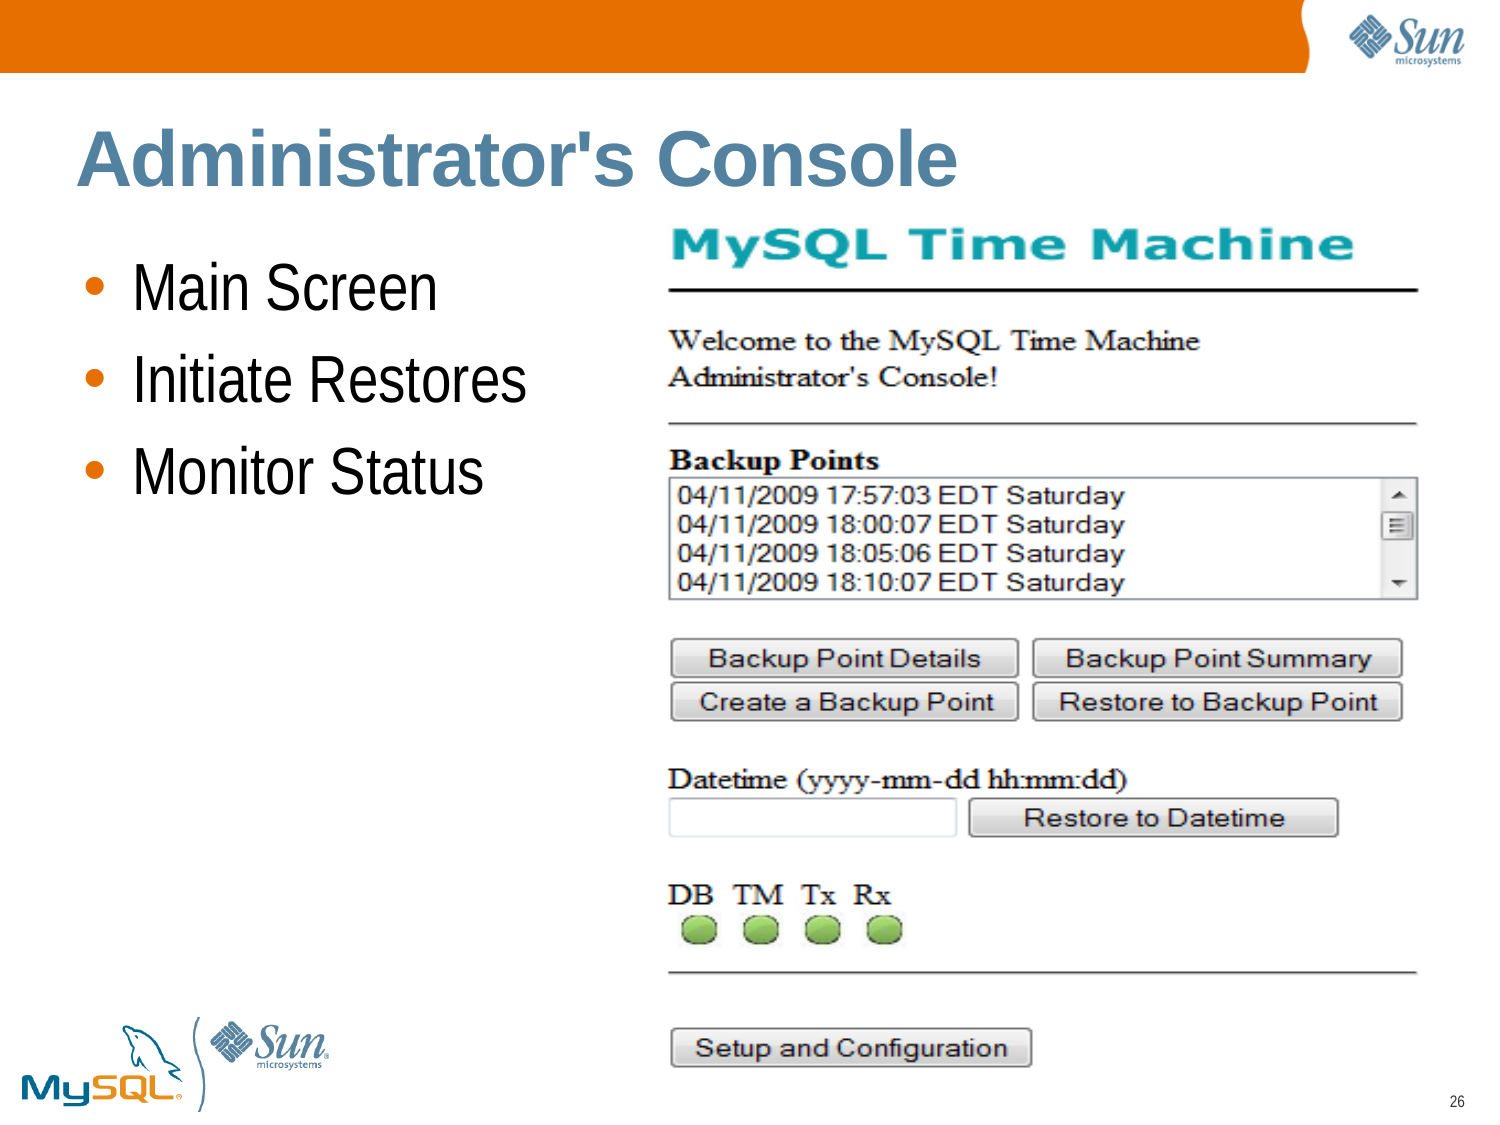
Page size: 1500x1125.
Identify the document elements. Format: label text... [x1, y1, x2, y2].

picture [658, 220, 1463, 1086]
list Main Screen Initiate Restores Monitor Status [64, 258, 658, 1062]
title Administrator's Console [75, 123, 1437, 227]
picture [22, 1017, 329, 1112]
picture [0, 0, 1500, 73]
